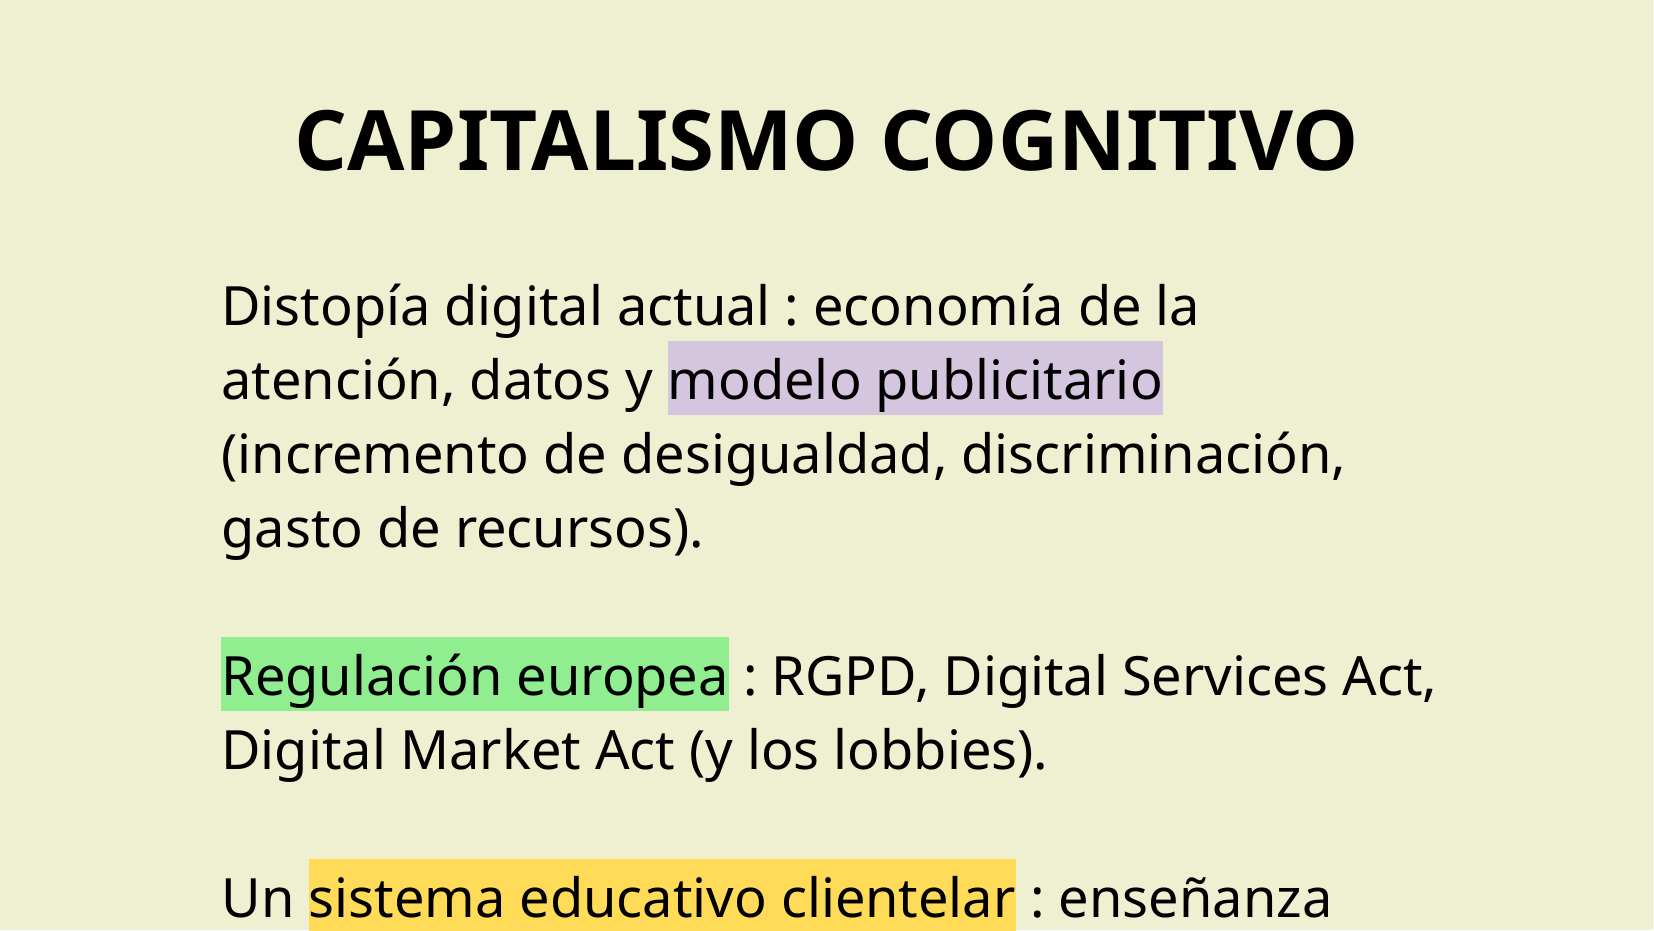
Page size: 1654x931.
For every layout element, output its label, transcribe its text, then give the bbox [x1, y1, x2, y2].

title Capitalismo cognitivo [82, 60, 1571, 216]
text_box Distopía digital actual : economía de la atención, datos y modelo publicitario (incremento de desigualdad, discriminación, gasto de recursos). Regulación europea : RGPD, Digital Services Act, Digital Market Act (y los lobbies). Un sistema educativo clientelar : enseñanza sesgada en beneficio de multinacionales (uso de ciertos programas y no otros, metonimias). [206, 259, 1459, 845]
